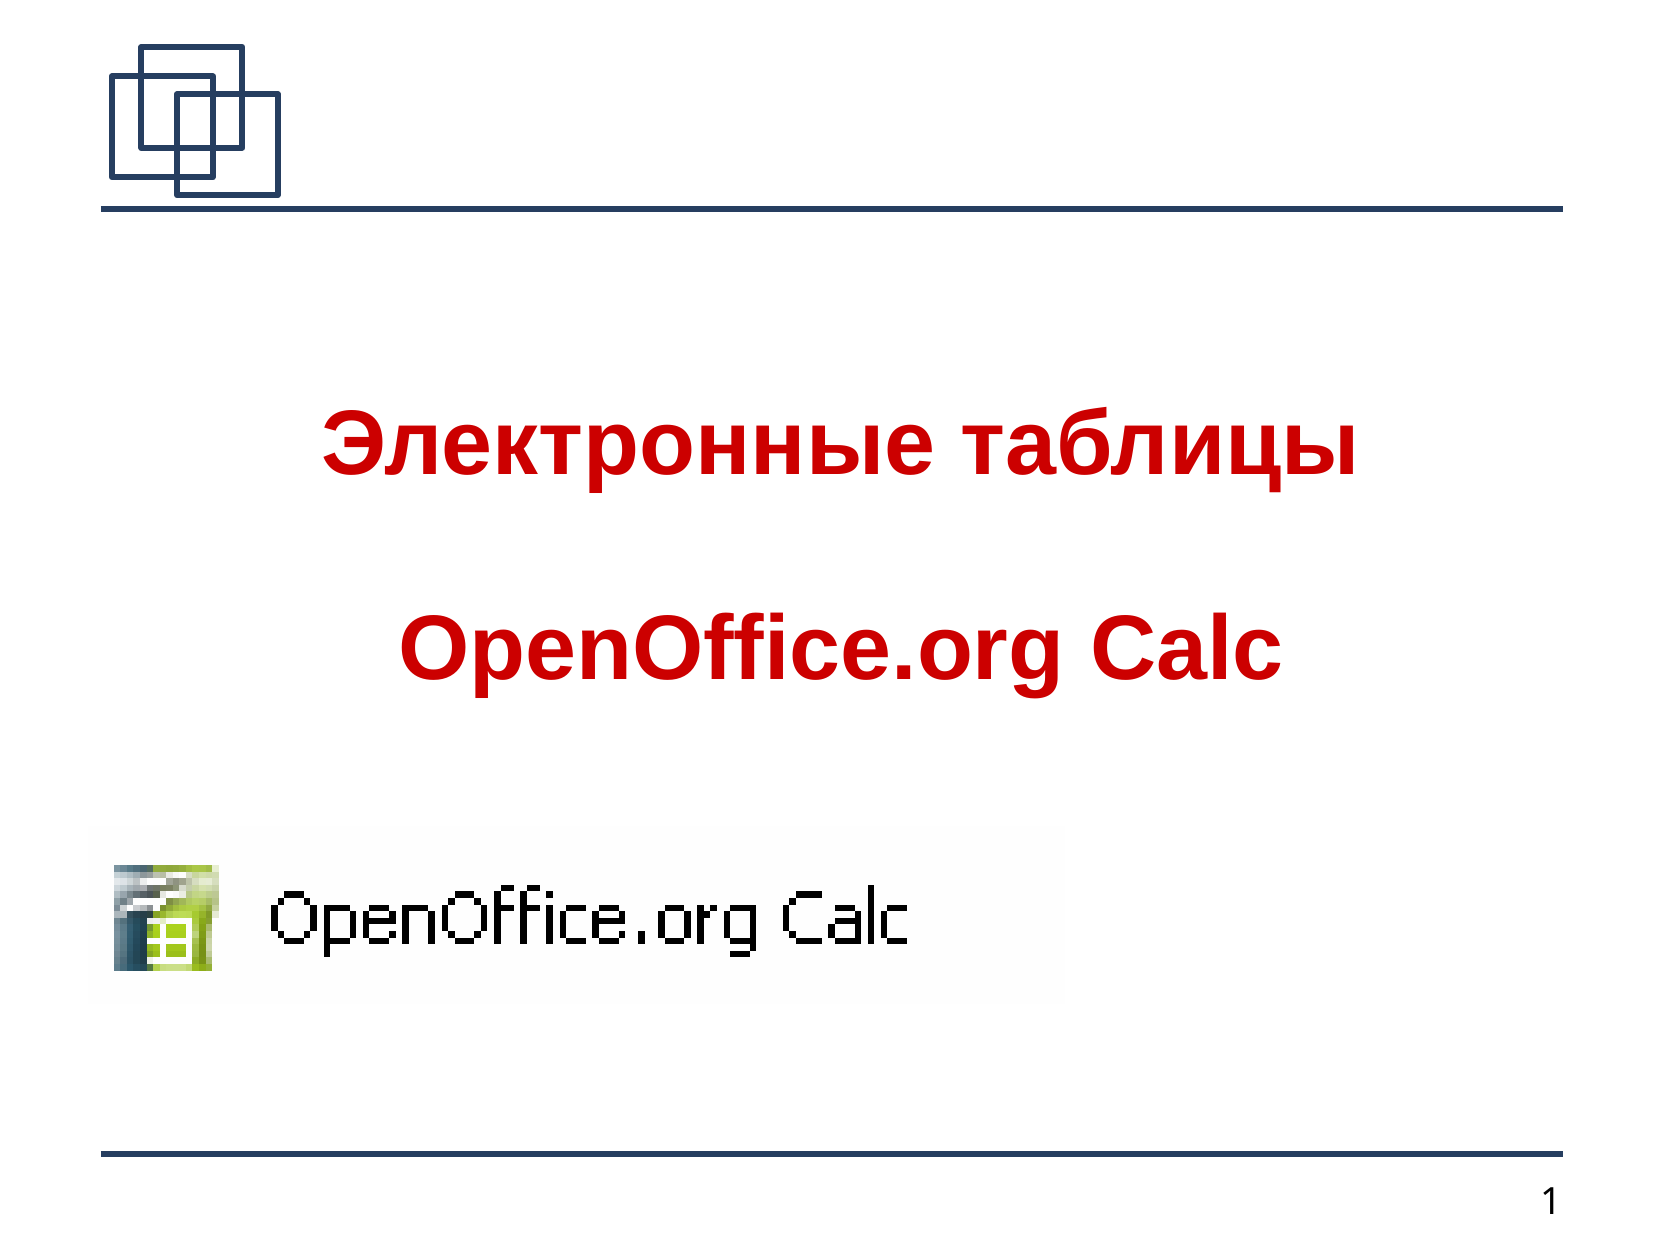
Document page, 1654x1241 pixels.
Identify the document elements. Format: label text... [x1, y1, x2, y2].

text_box Электронные таблицы OpenOffice.org Calc [295, 383, 1388, 704]
picture [88, 826, 1065, 1004]
